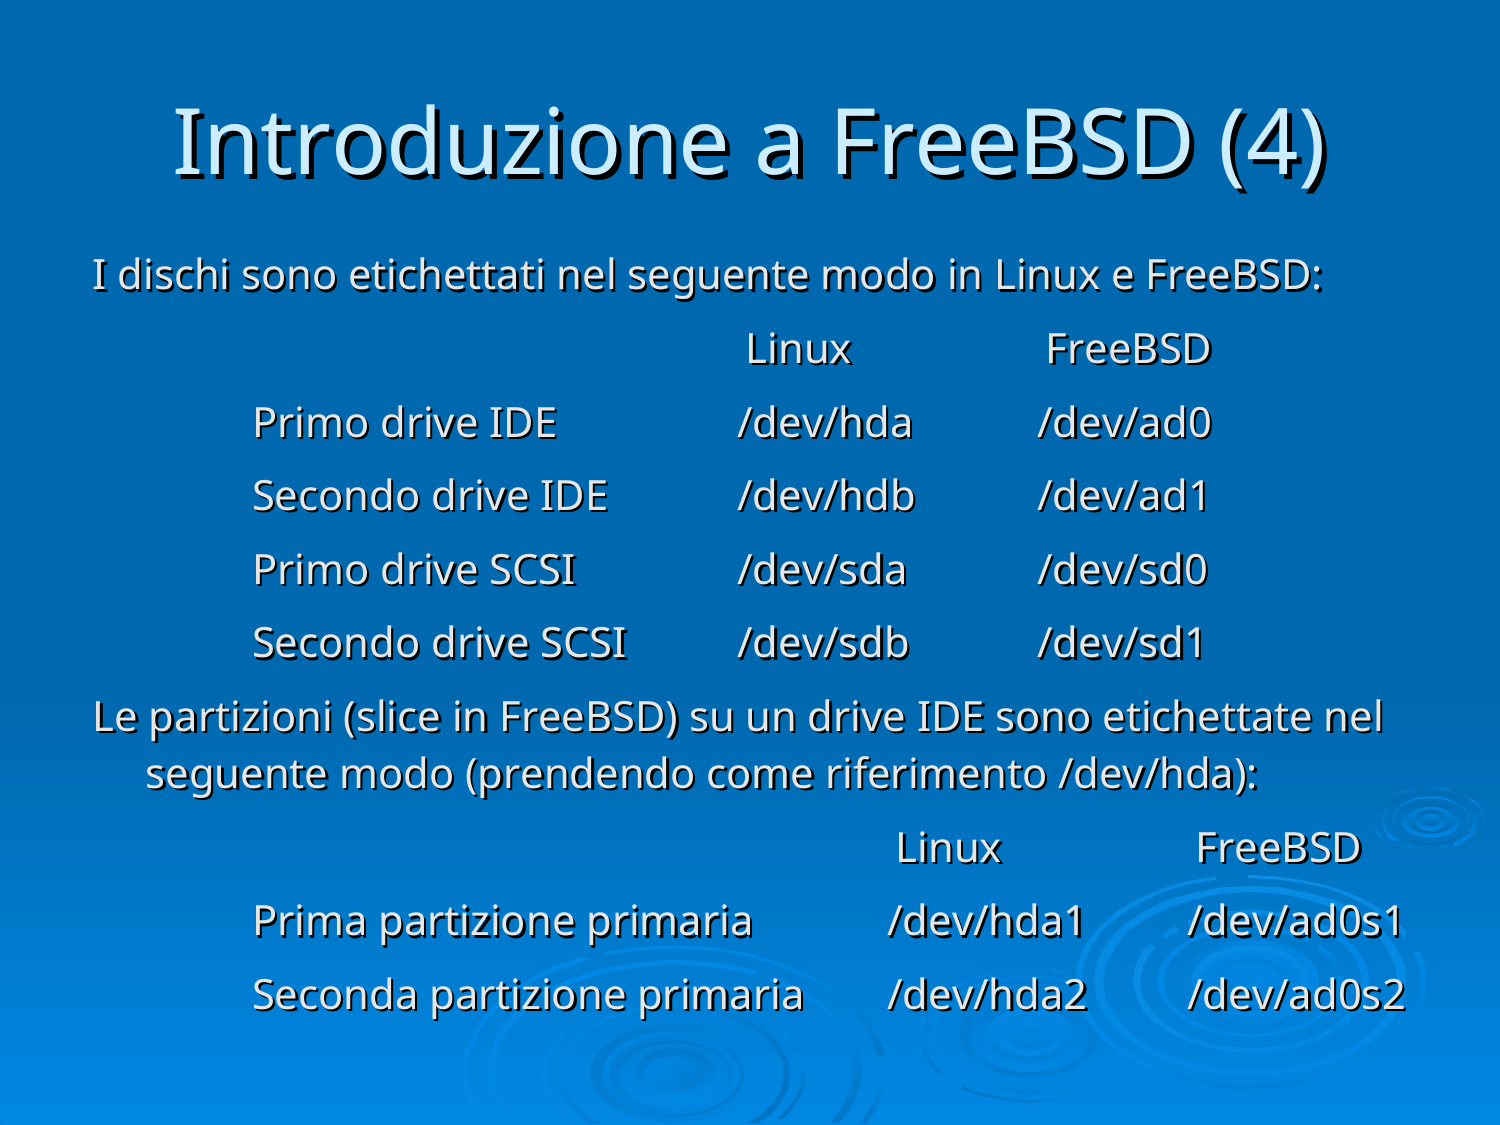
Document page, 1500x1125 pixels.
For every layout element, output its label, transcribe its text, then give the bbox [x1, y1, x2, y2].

subtitle I dischi sono etichettati nel seguente modo in Linux e FreeBSD: Linux FreeBSD Primo drive IDE /dev/hda /dev/ad0 Secondo drive IDE /dev/hdb /dev/ad1 Primo drive SCSI /dev/sda /dev/sd0 Secondo drive SCSI /dev/sdb /dev/sd1 Le partizioni (slice in FreeBSD) su un drive IDE sono etichettate nel seguente modo (prendendo come riferimento /dev/hda): Linux FreeBSD Prima partizione primaria /dev/hda1 /dev/ad0s1 Seconda partizione primaria /dev/hda2 /dev/ad0s2 [75, 262, 1426, 1005]
title Introduzione a FreeBSD (4) [75, 21, 1426, 257]
